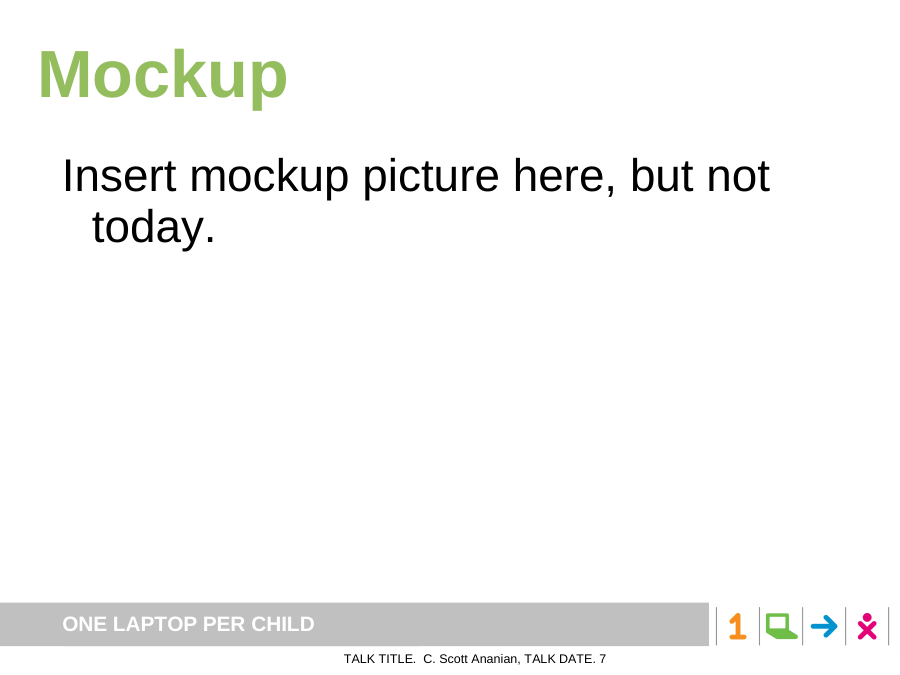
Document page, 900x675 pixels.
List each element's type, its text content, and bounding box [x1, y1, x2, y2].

list Insert mockup picture here, but not today. [61, 150, 844, 675]
title Mockup [37, 37, 856, 211]
picture [844, 598, 898, 655]
